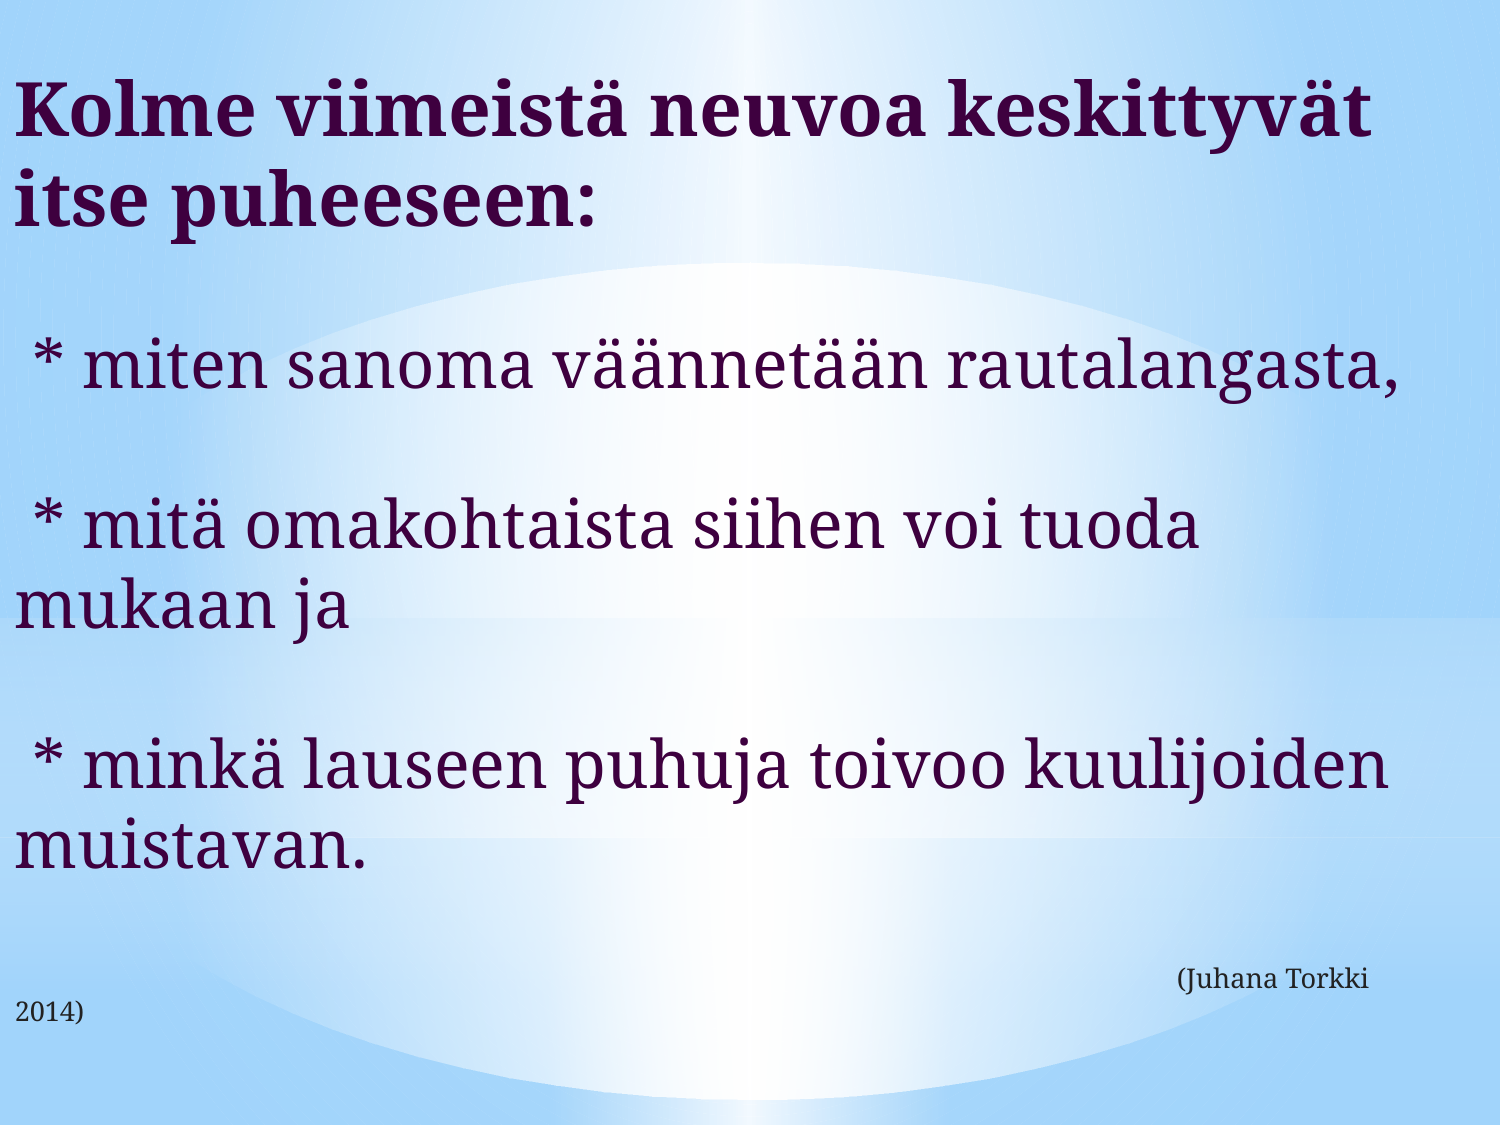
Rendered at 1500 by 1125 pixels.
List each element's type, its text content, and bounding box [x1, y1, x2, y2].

text_box Kolme viimeistä neuvoa keskittyvät itse puheeseen: * miten sanoma väännetään rautalangasta, * mitä omakohtaista siihen voi tuoda mukaan ja * minkä lauseen puhuja toivoo kuulijoiden muistavan. (Juhana Torkki 2014) [0, 54, 1459, 1034]
